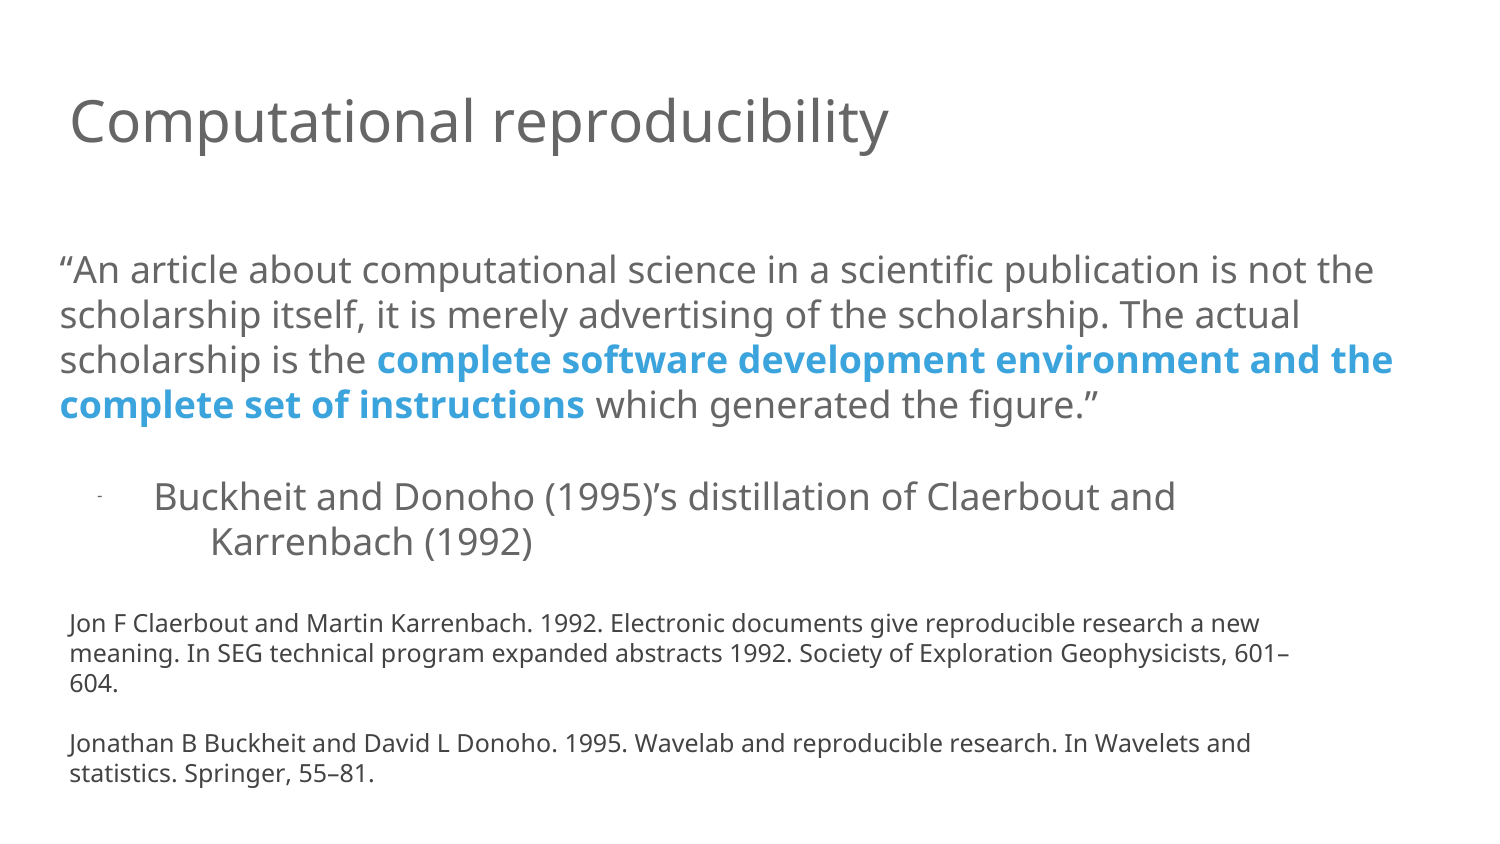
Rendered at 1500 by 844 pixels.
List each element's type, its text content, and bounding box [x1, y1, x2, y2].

text_box “An article about computational science in a scientific publication is not the scholarship itself, it is merely advertising of the scholarship. The actual scholarship is the complete software development environment and the complete set of instructions which generated the figure.” [54, 191, 1472, 482]
text_box Jon F Claerbout and Martin Karrenbach. 1992. Electronic documents give reproducible research a new meaning. In SEG technical program expanded abstracts 1992. Society of Exploration Geophysicists, 601–604. Jonathan B Buckheit and David L Donoho. 1995. Wavelab and reproducible research. In Wavelets and statistics. Springer, 55–81. [54, 592, 1331, 759]
text_box Buckheit and Donoho (1995)’s distillation of Claerbout and Karrenbach (1992) [54, 467, 1359, 568]
text_box Computational reproducibility [54, 68, 1359, 192]
